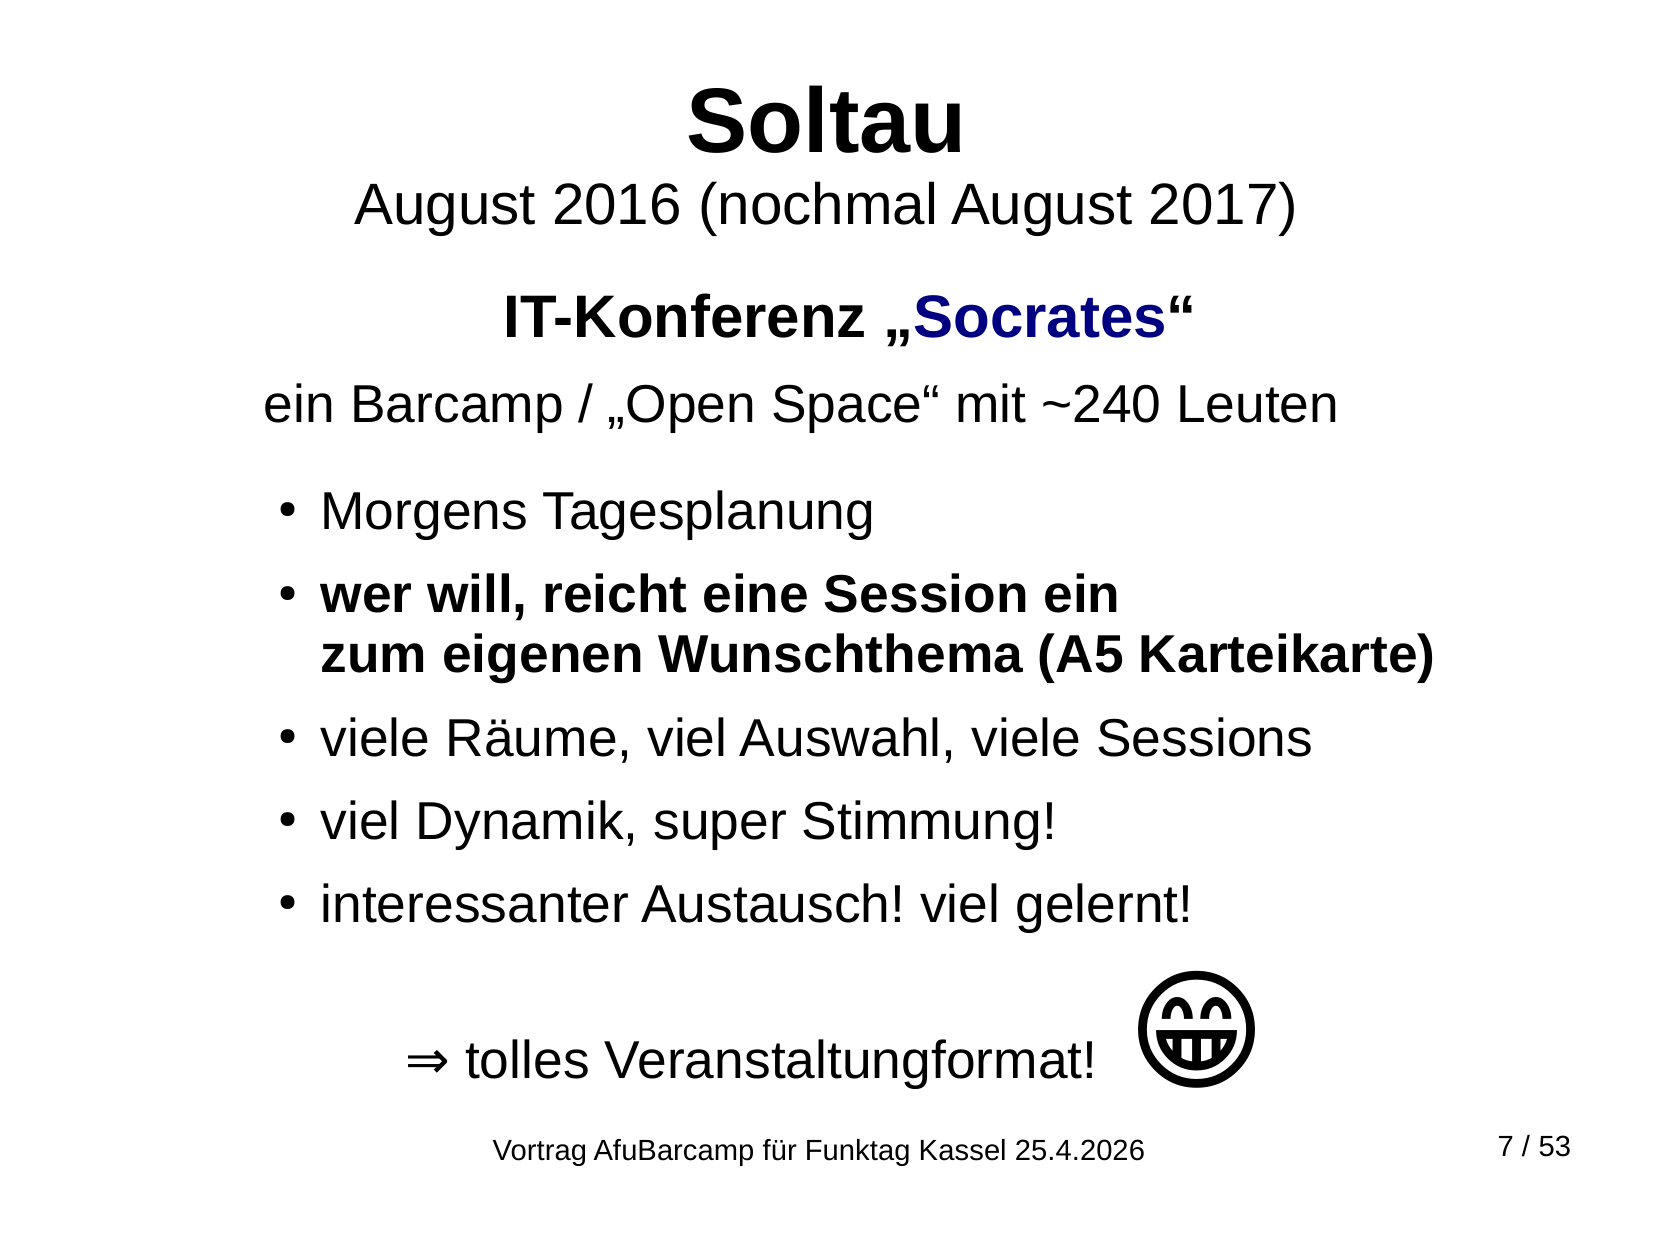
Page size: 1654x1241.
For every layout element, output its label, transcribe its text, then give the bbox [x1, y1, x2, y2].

list IT-Konferenz „Socrates“ ein Barcamp / „Open Space“ mit ~240 Leuten Morgens Tagesplanung wer will, reicht eine Session ein zum eigenen Wunschthema (A5 Karteikarte) viele Räume, viel Auswahl, viele Sessions viel Dynamik, super Stimmung! interessanter Austausch! viel gelernt! ⇒ tolles Veranstaltungformat! 😁 [200, 283, 1501, 1108]
title Soltau August 2016 (nochmal August 2017) [82, 49, 1571, 257]
